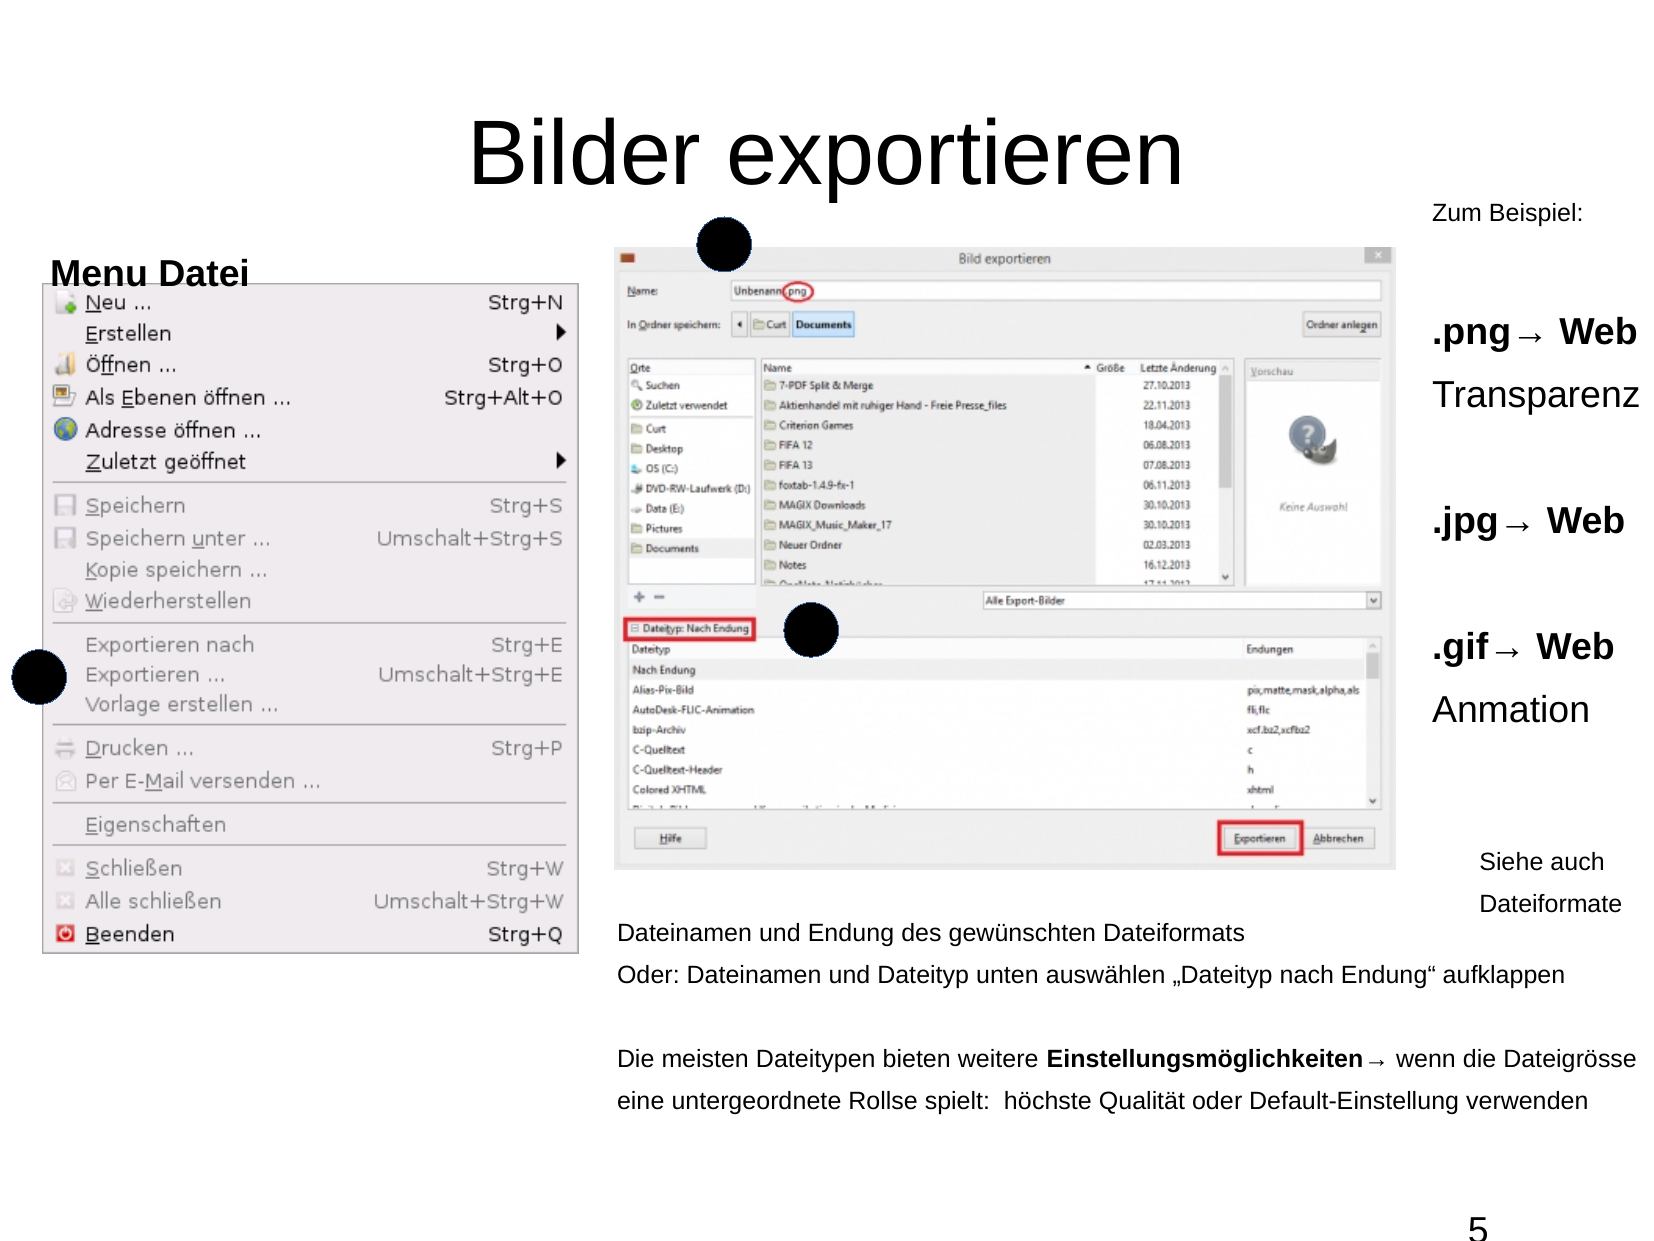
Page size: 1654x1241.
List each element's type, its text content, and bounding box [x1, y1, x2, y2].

text_box [783, 602, 839, 658]
text_box Zum Beispiel: .png→ Web Transparenz .jpg→ Web .gif→ Web Anmation [1417, 177, 1654, 850]
picture [614, 257, 1396, 870]
text_box Siehe auch Dateiformate [1464, 826, 1654, 912]
text_box Menu Datei [35, 224, 367, 282]
text_box [696, 216, 752, 272]
text_box [11, 649, 67, 705]
title Bilder exportieren [82, 49, 1571, 257]
text_box Dateinamen und Endung des gewünschten Dateiformats Oder: Dateinamen und Dateityp unten auswählen „Dateityp nach Endung“ aufklappen Die meisten Dateitypen bieten weitere Einstellungsmöglichkeiten→ wenn die Dateigrösse eine untergeordnete Rollse spielt: höchste Qualität oder Default-Einstellung verwenden [602, 897, 1654, 1207]
picture [42, 283, 579, 954]
